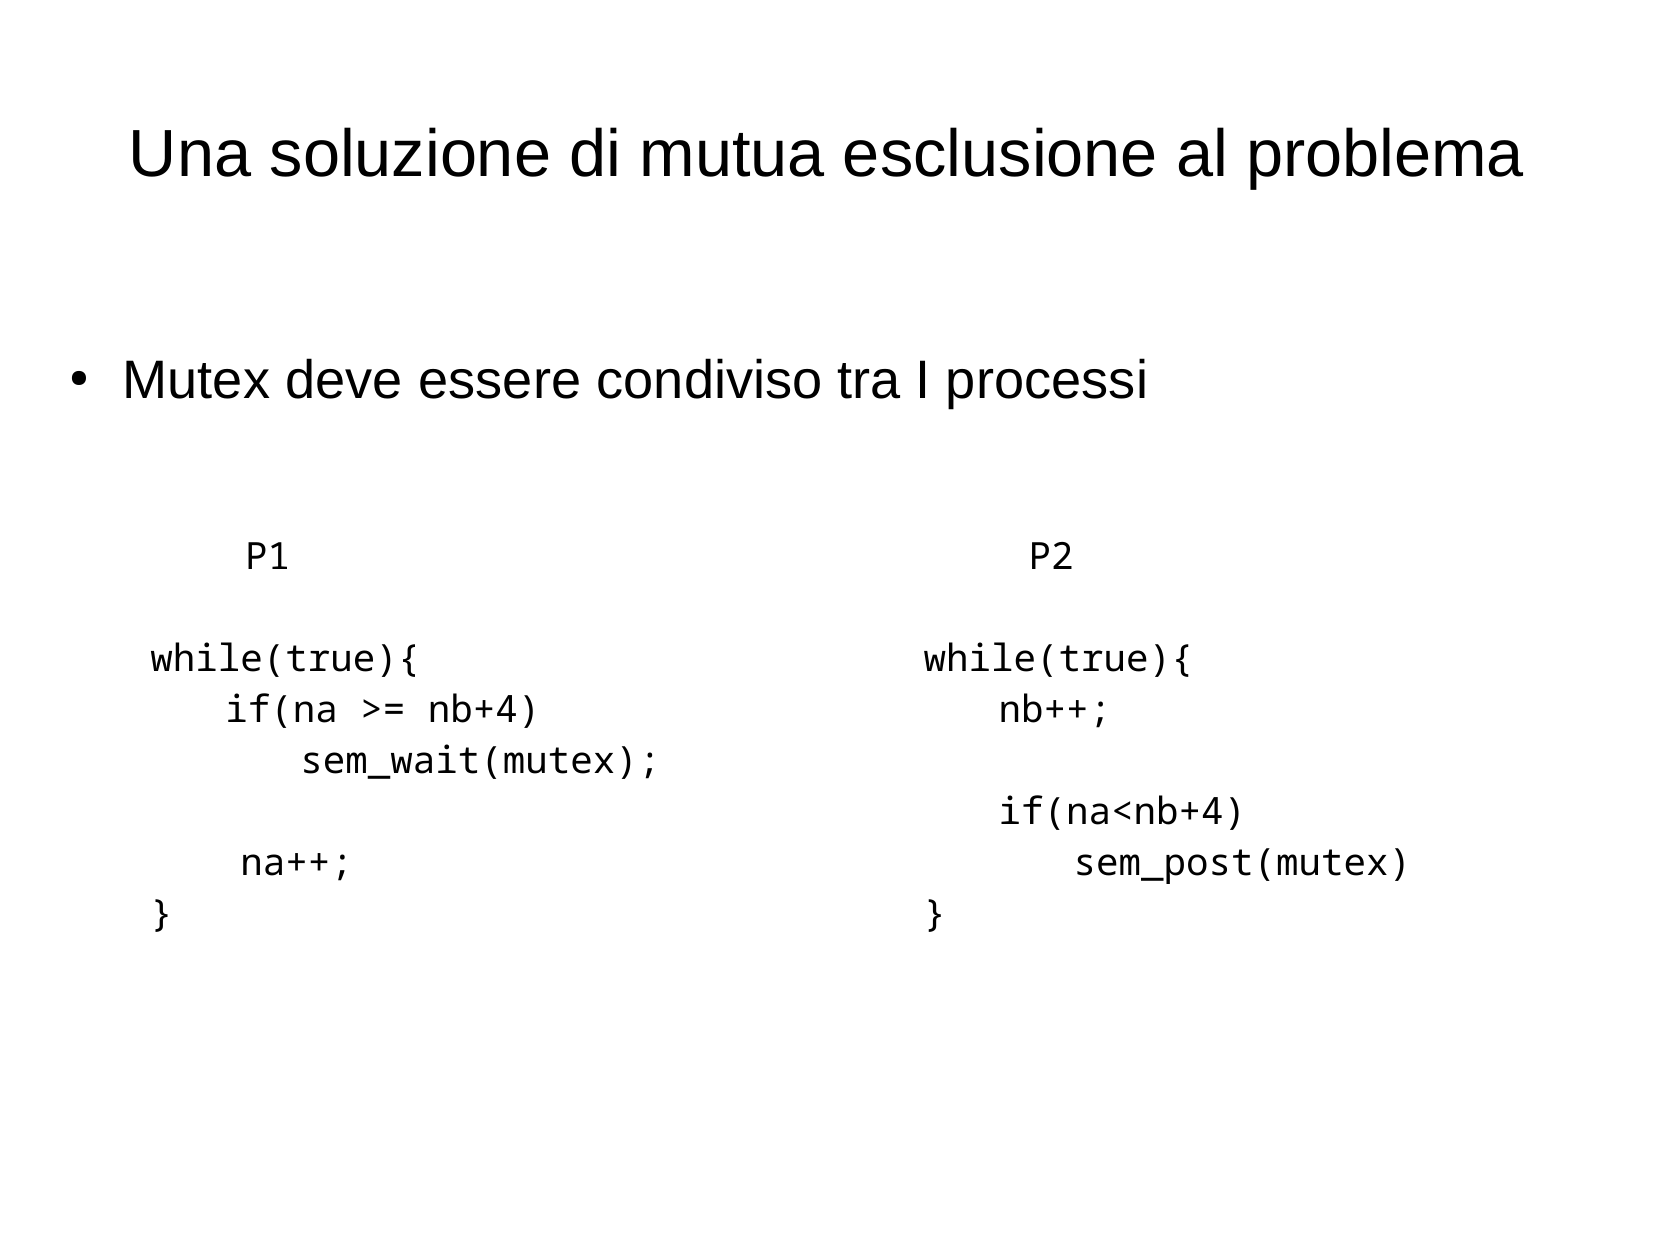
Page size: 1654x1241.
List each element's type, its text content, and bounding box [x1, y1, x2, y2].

text_box P1 while(true){ if(na >= nb+4) sem_wait(mutex); na++; } [135, 522, 814, 888]
text_box P2 while(true){ nb++; if(na<nb+4) sem_post(mutex) } [908, 522, 1503, 888]
title Una soluzione di mutua esclusione al problema [82, 49, 1571, 257]
list Mutex deve essere condiviso tra I processi [51, 349, 1612, 1069]
